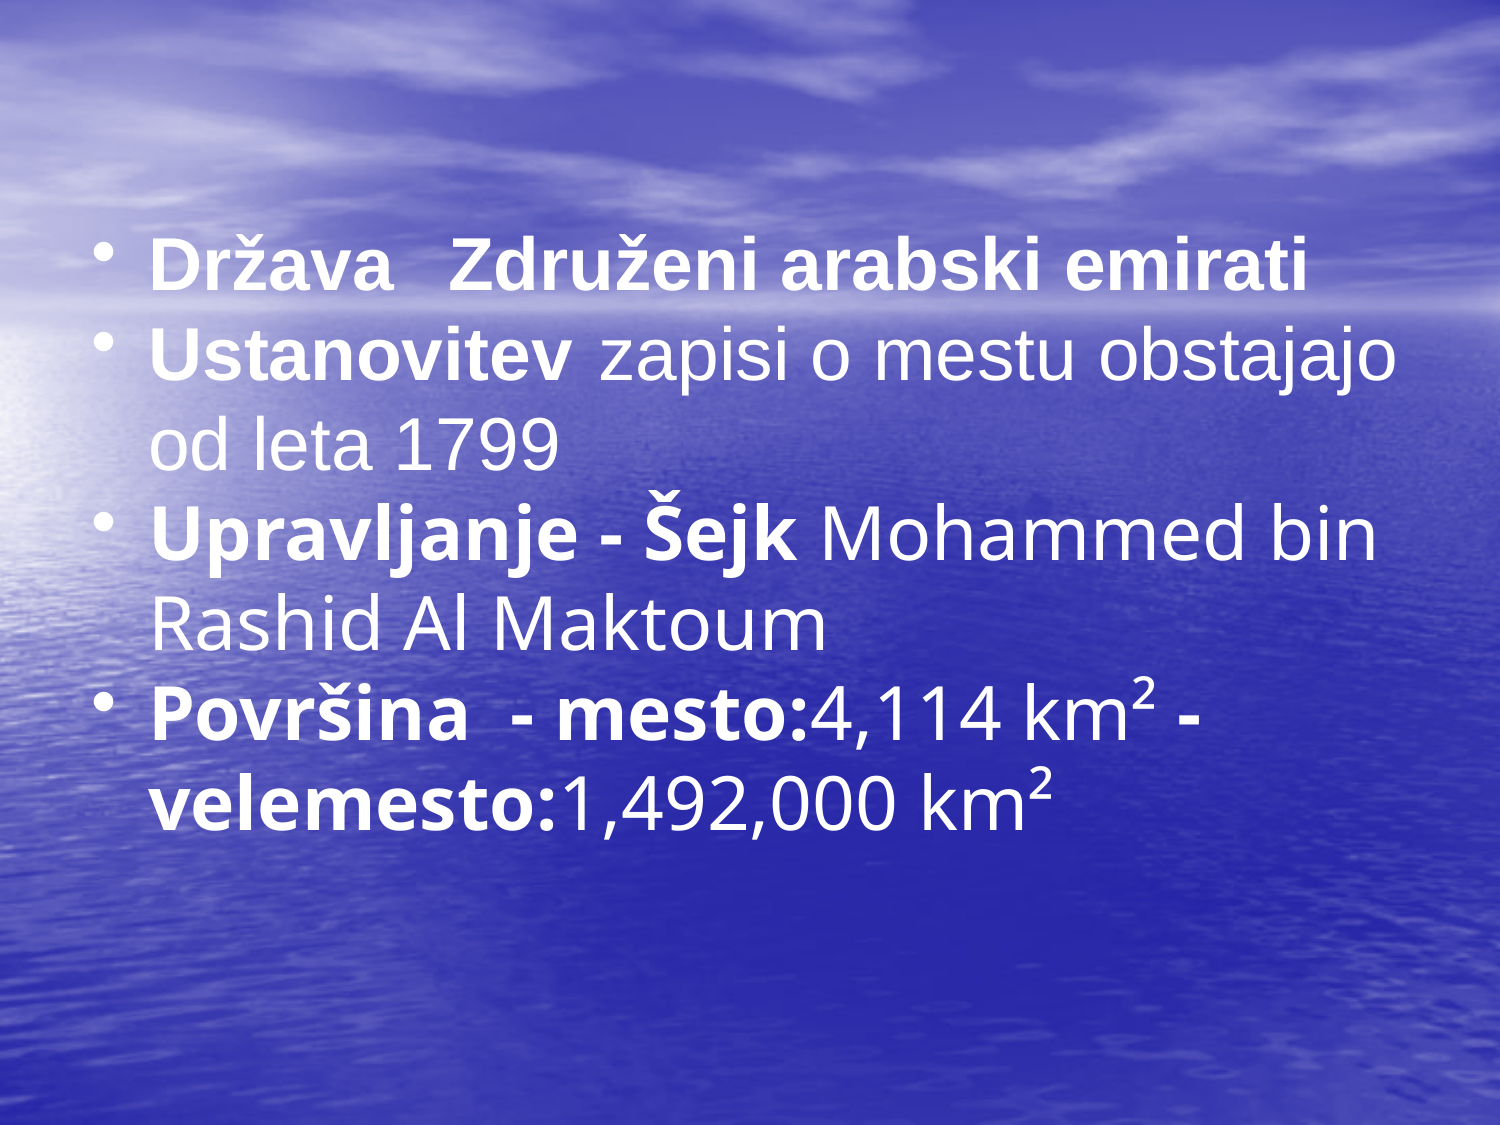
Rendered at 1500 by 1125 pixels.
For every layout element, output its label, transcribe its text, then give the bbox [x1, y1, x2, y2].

table_cell [838, 650, 1018, 988]
table_cell [1018, 650, 1500, 988]
table_header [1018, 313, 1500, 650]
picture [0, 0, 1500, 1125]
table_header [838, 313, 1018, 650]
list Država Združeni arabski emirati Ustanovitev zapisi o mestu obstajajo od leta 1799 Upravljanje - Šejk Mohammed bin Rashid Al Maktoum Površina - mesto:4,114 km² - velemesto:1,492,000 km² [76, 208, 1427, 883]
